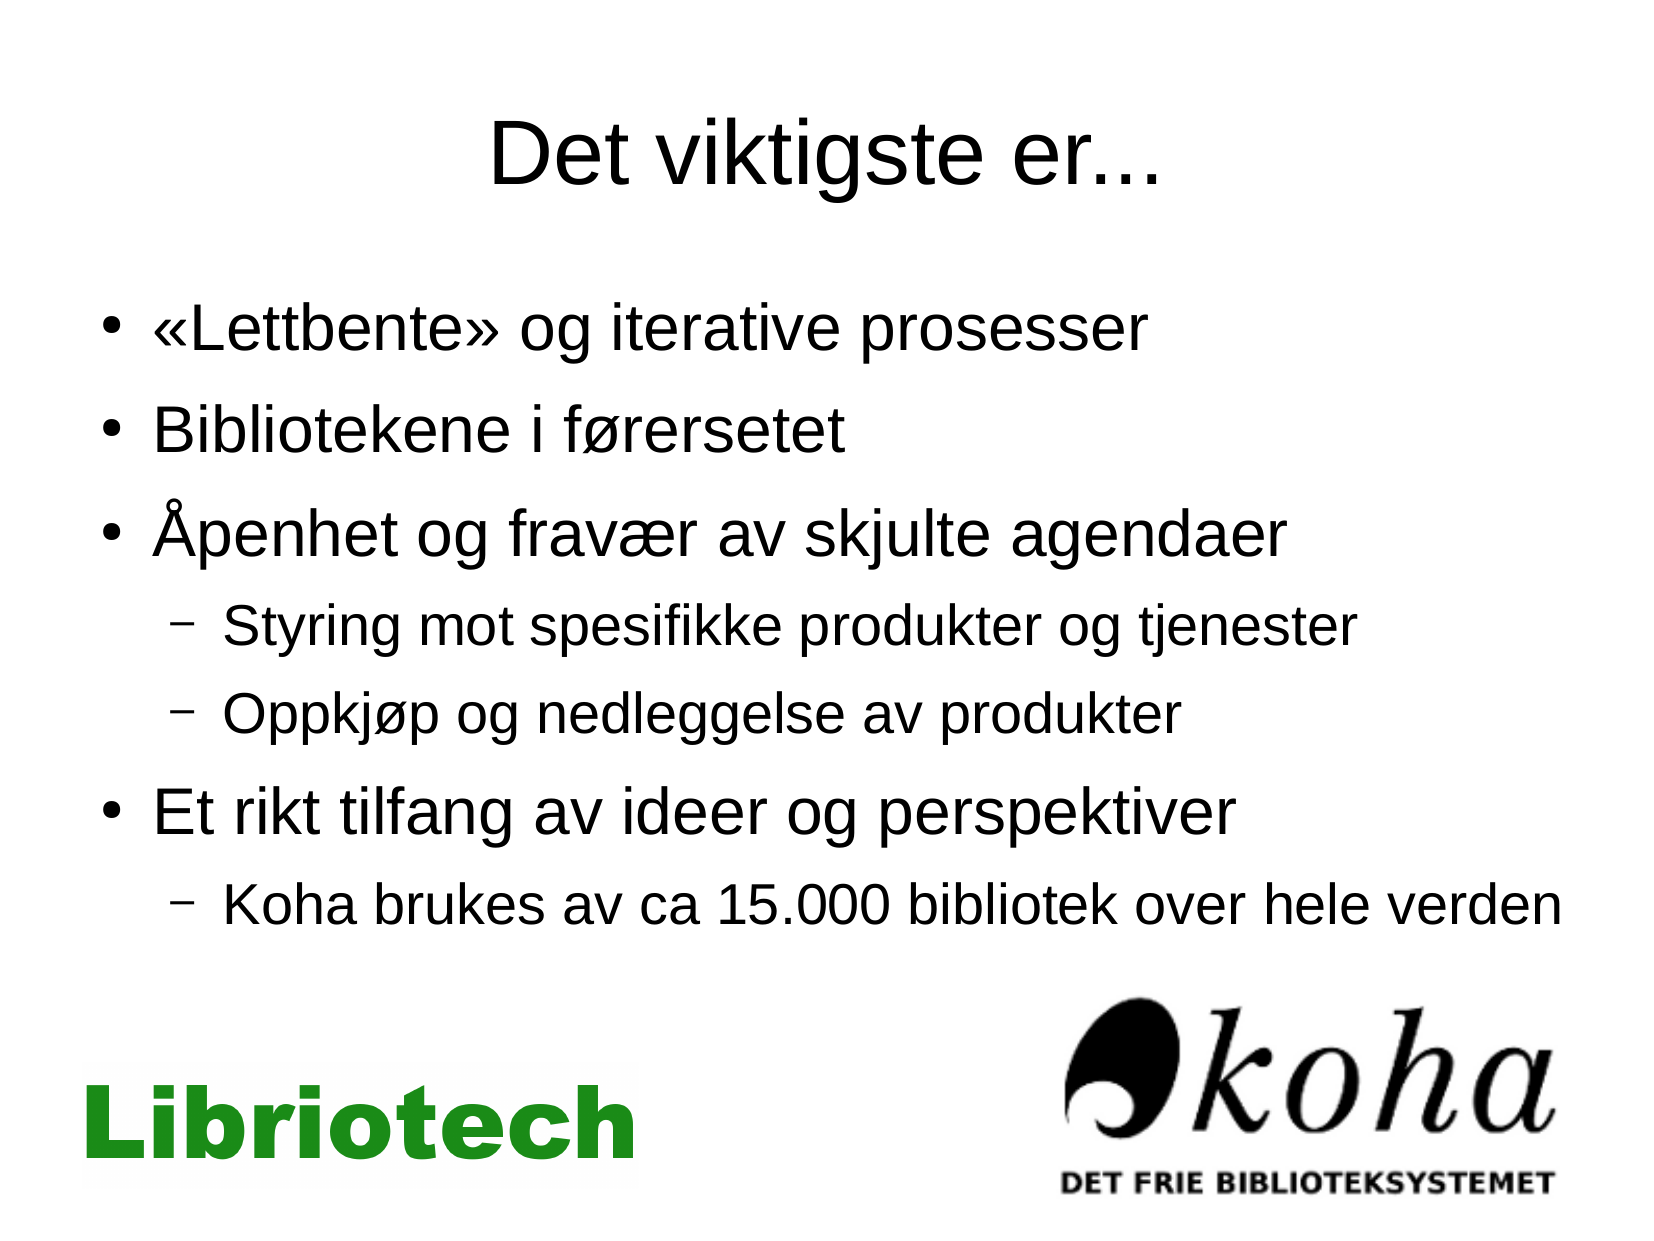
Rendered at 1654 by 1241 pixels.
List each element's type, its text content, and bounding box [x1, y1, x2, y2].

list «Lettbente» og iterative prosesser Bibliotekene i førersetet Åpenhet og fravær av skjulte agendaer Styring mot spesifikke produkter og tjenester Oppkjøp og nedleggelse av produkter Et rikt tilfang av ideer og perspektiver Koha brukes av ca 15.000 bibliotek over hele verden [82, 290, 1571, 957]
picture [1051, 988, 1568, 1205]
picture [82, 1062, 639, 1189]
title Det viktigste er... [82, 49, 1571, 257]
